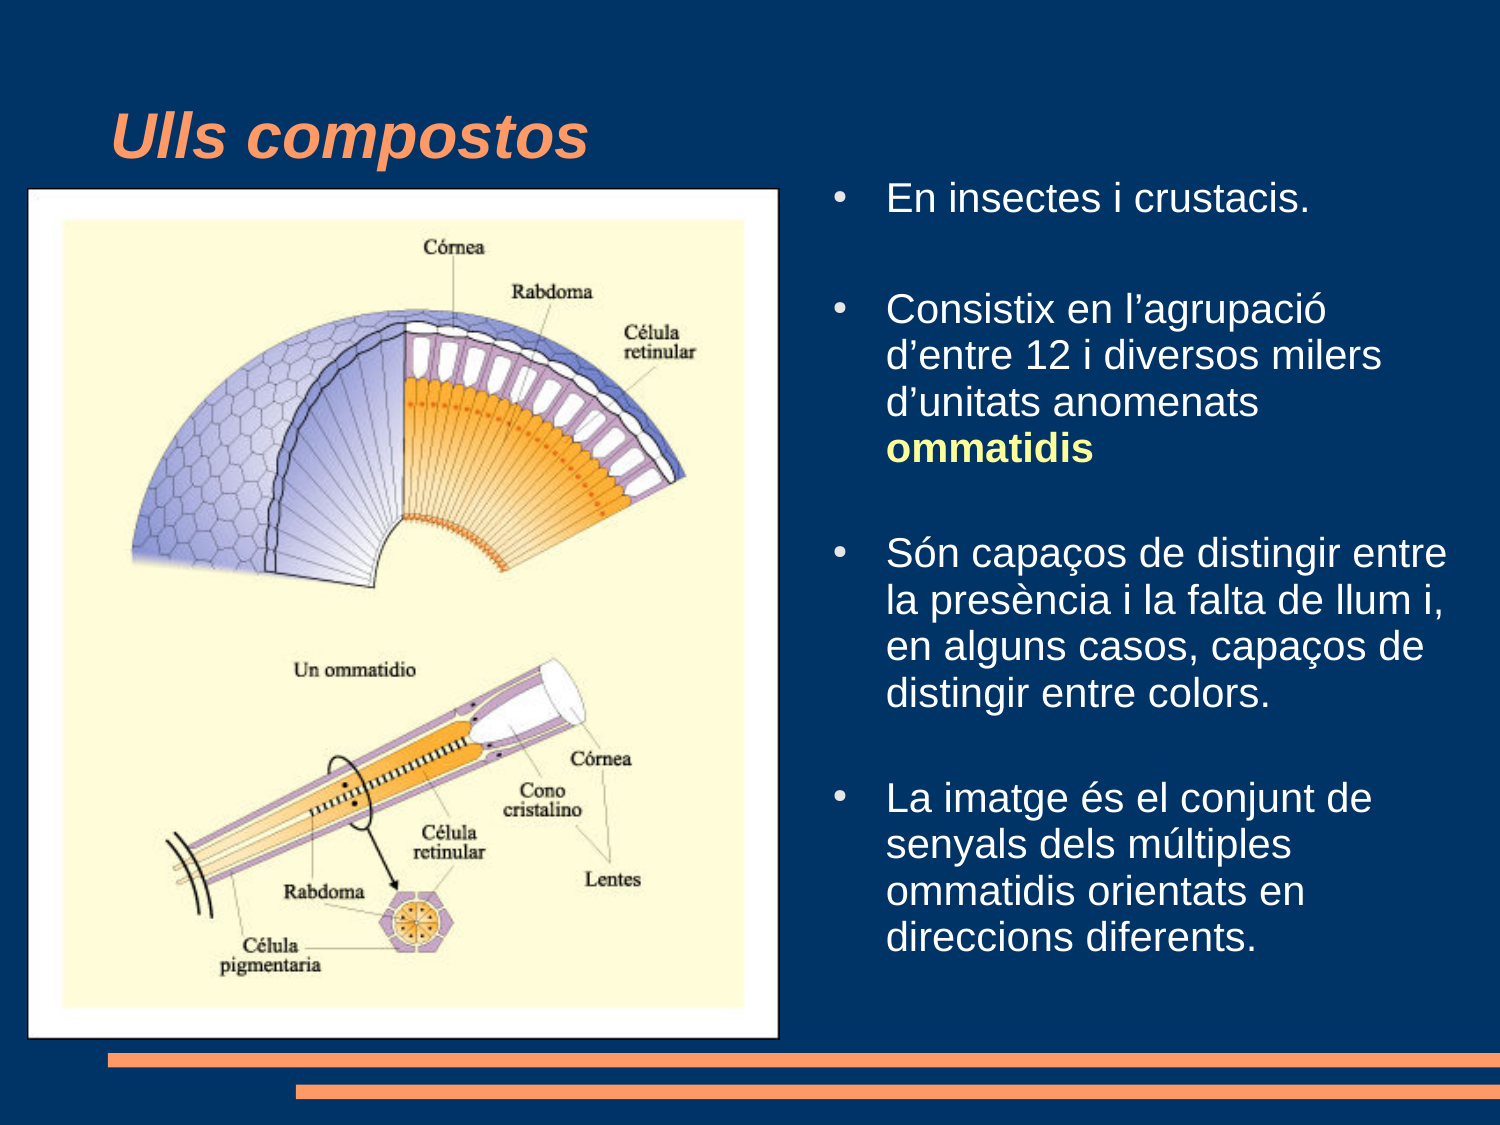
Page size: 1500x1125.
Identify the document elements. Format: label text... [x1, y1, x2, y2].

picture [27, 188, 780, 1040]
title Ulls compostos [110, 41, 1392, 230]
list En insectes i crustacis. Consistix en l’agrupació d’entre 12 i diversos milers d’unitats anomenats ommatidis Són capaços de distingir entre la presència i la falta de llum i, en alguns casos, capaços de distingir entre colors. La imatge és el conjunt de senyals dels múltiples ommatidis orientats en direccions diferents. [814, 174, 1452, 1070]
